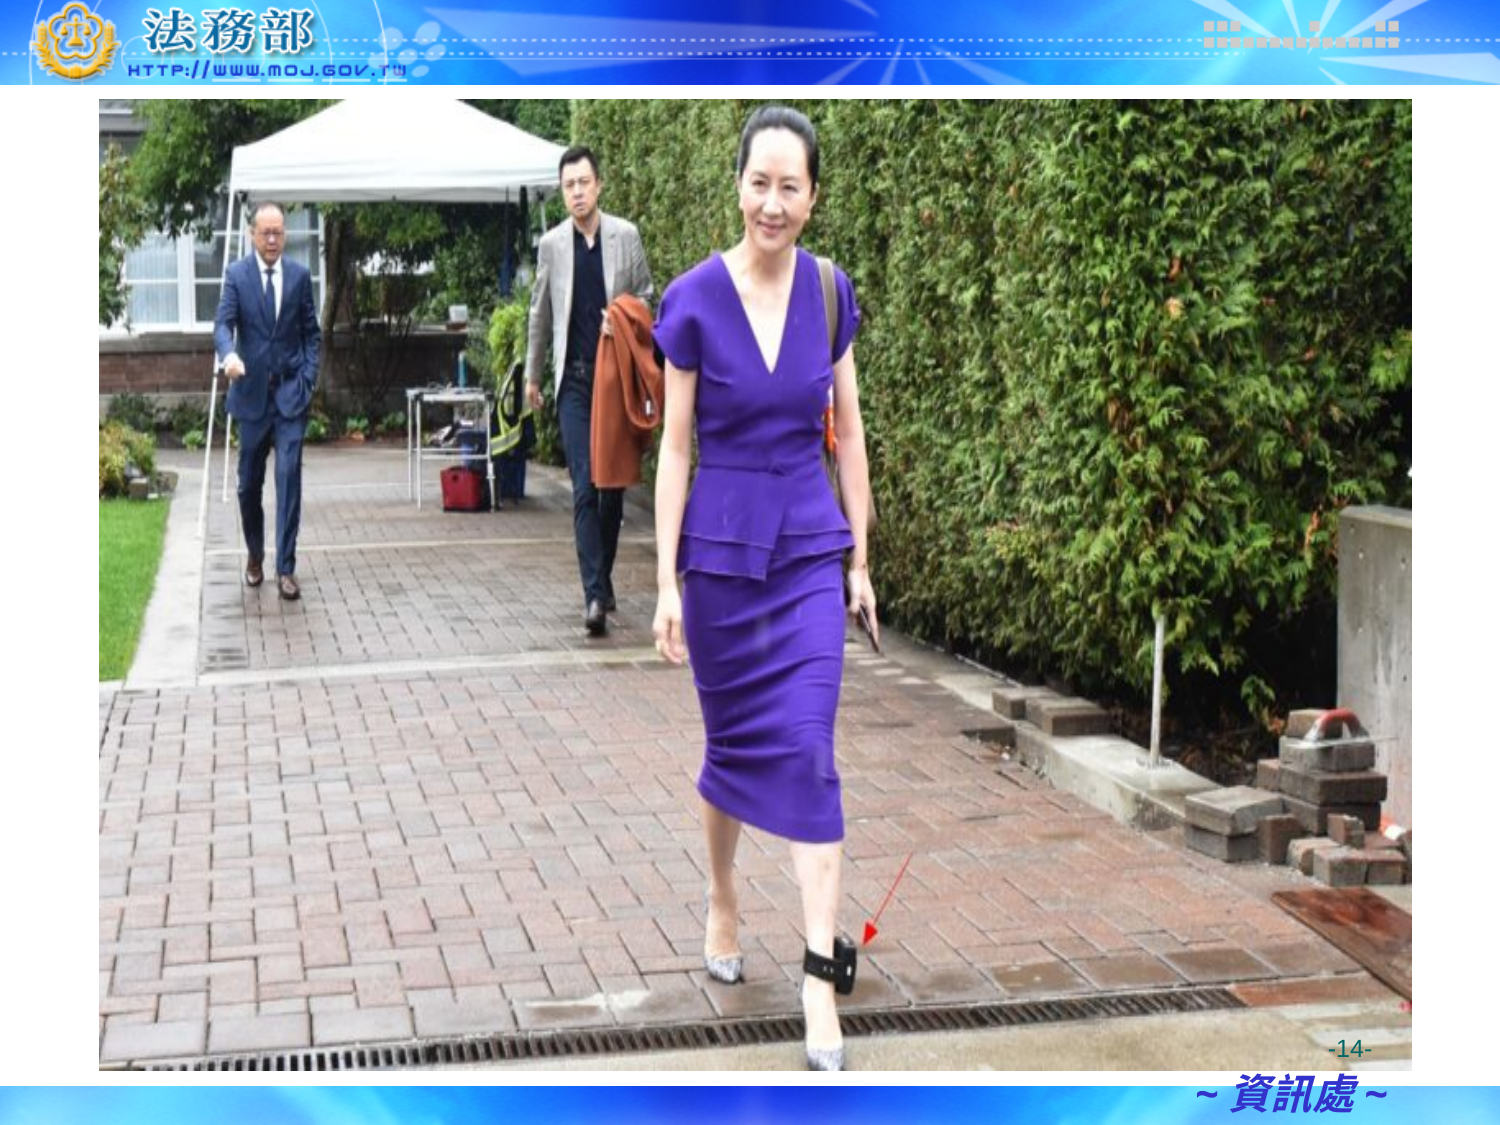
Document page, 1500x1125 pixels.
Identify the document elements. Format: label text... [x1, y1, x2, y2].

picture [0, 1086, 1500, 1125]
picture [1319, 1103, 1326, 1109]
text_box -<number>- [1074, 1024, 1388, 1100]
picture [99, 99, 1412, 1071]
picture [1332, 1100, 1338, 1108]
picture [0, 0, 1500, 85]
